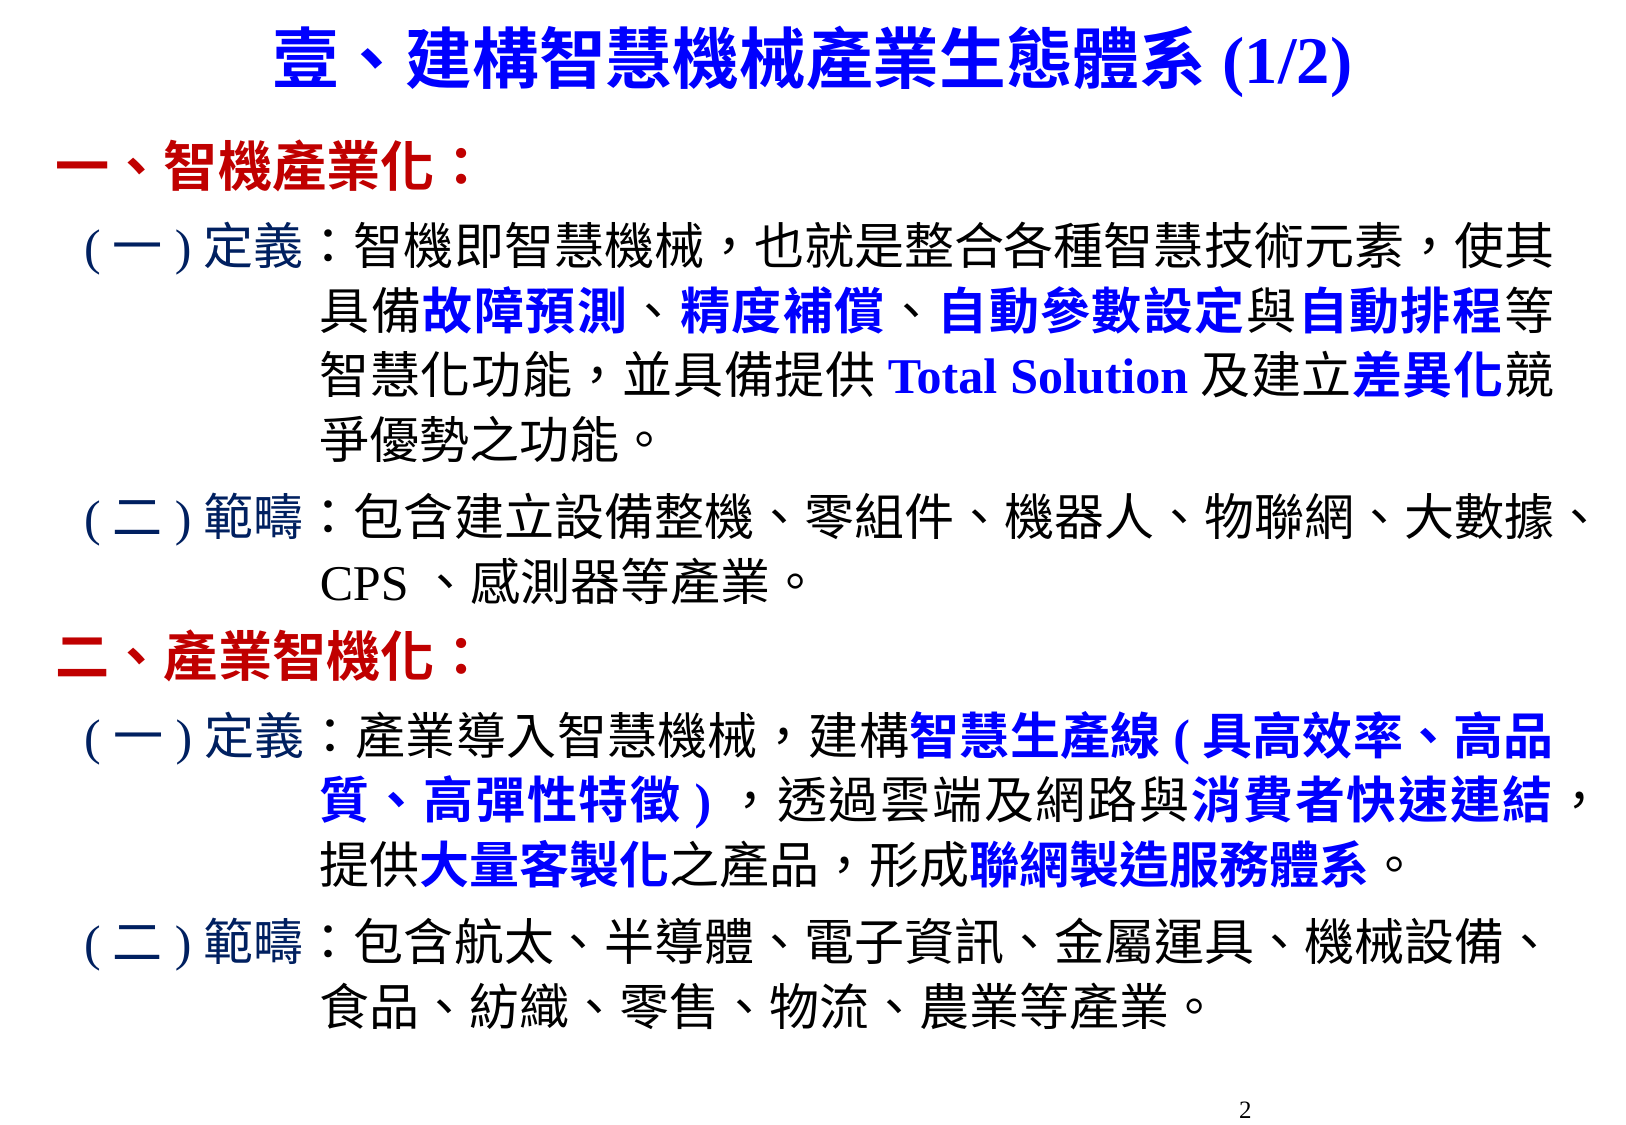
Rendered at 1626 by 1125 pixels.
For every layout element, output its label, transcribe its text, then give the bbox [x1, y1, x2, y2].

text_box 壹、建構智慧機械產業生態體系(1/2) [0, 10, 1625, 105]
text_box 一、智機產業化： (一)定義：智機即智慧機械，也就是整合各種智慧技術元素，使其具備故障預測、精度補償、自動參數設定與自動排程等智慧化功能，並具備提供Total Solution及建立差異化競爭優勢之功能。 (二)範疇：包含建立設備整機、零組件、機器人、物聯網、大數據、CPS、感測器等產業。 二、產業智機化： (一)定義：產業導入智慧機械，建構智慧生產線(具高效率、高品質、高彈性特徵)，透過雲端及網路與消費者快速連結，提供大量客製化之產品，形成聯網製造服務體系。 (二)範疇：包含航太、半導體、電子資訊、金屬運具、機械設備、食品、紡織、零售、物流、農業等產業。 [40, 125, 1569, 1043]
